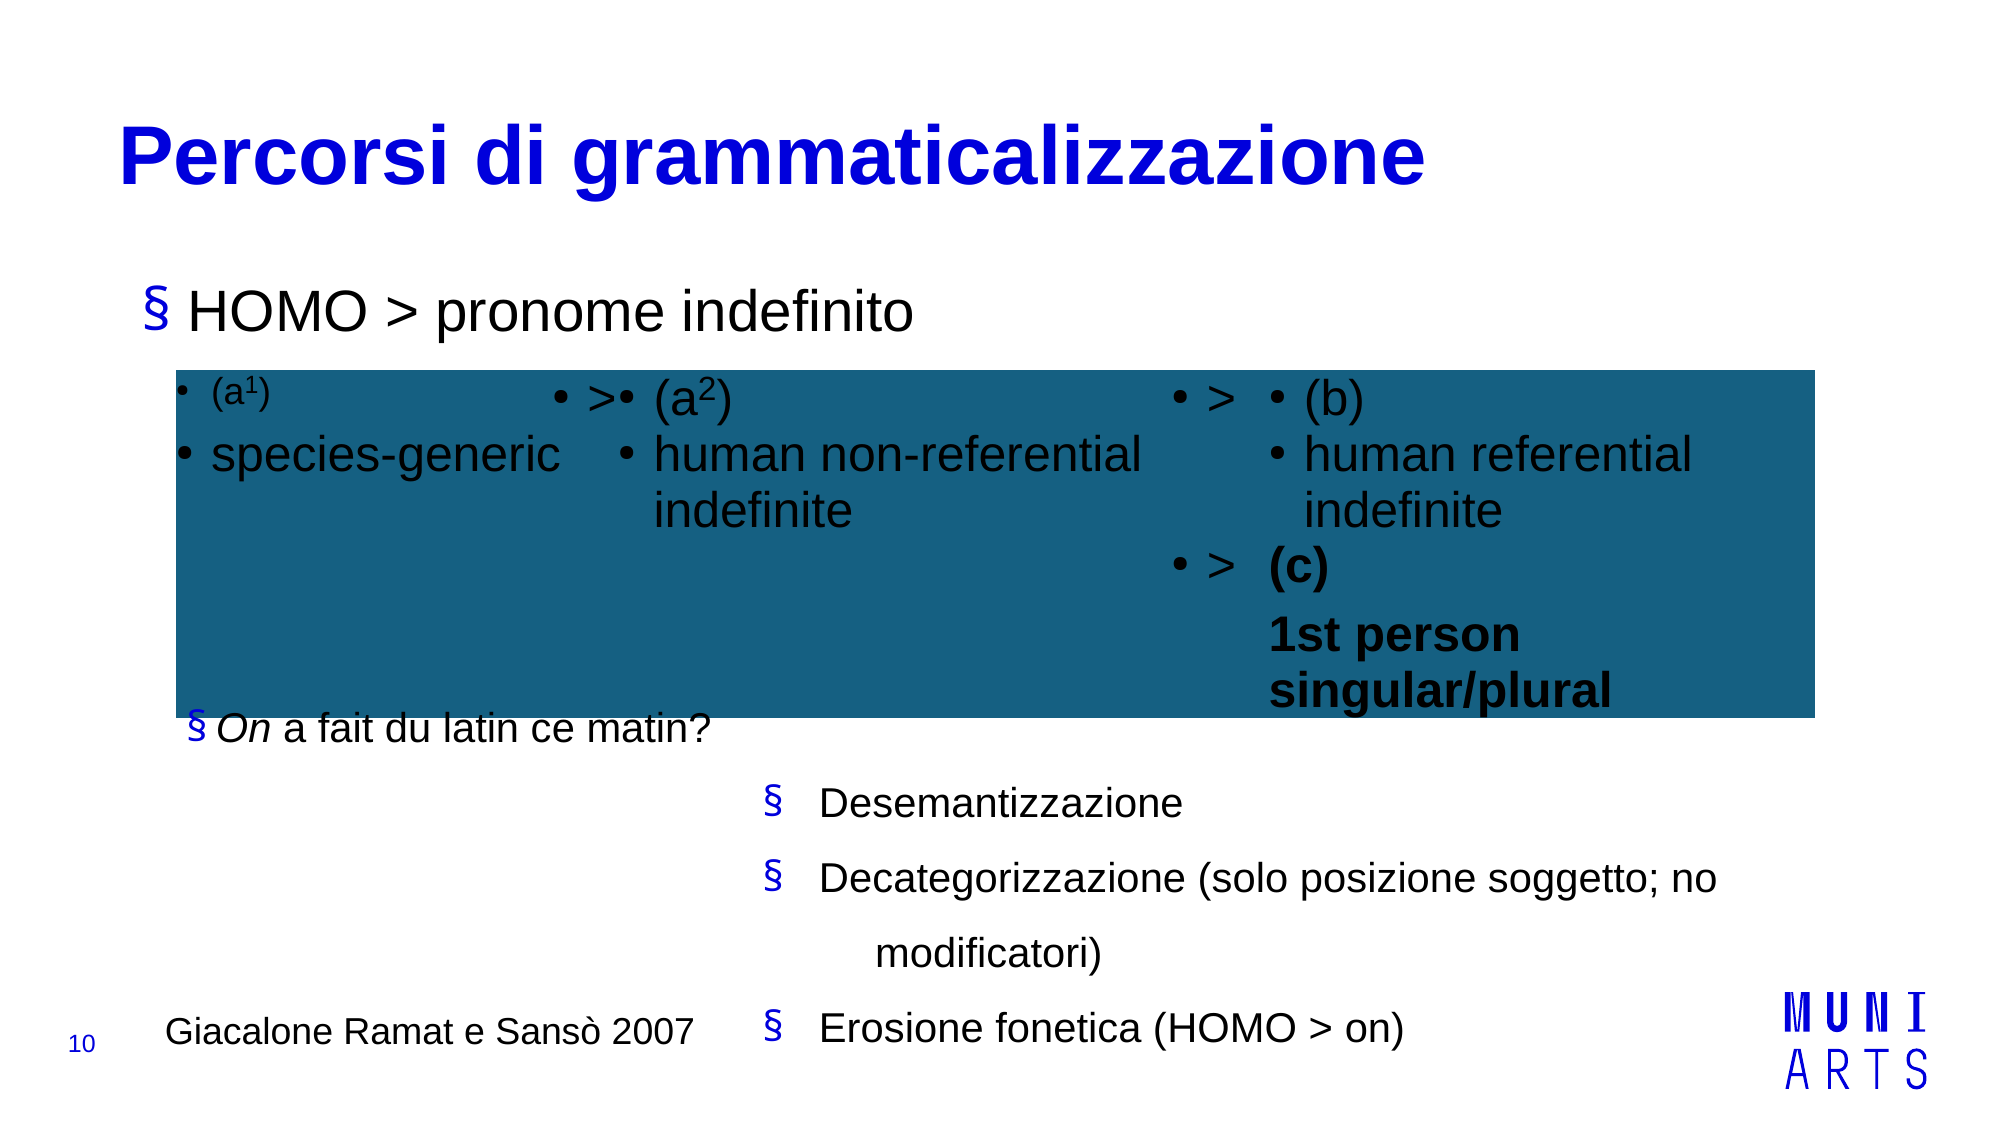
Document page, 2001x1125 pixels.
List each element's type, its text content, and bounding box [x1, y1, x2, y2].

table_cell 1st person singular/plural [1269, 606, 1815, 675]
text_box Giacalone Ramat e Sansò 2007 [142, 976, 2000, 1067]
table_cell > [1172, 538, 1269, 606]
table_cell (c) [1269, 538, 1815, 606]
title Percorsi di grammaticalizzazione [118, 118, 1883, 193]
table_cell human referential indefinite [1269, 426, 1815, 538]
text_box 9 [67, 1021, 110, 1063]
table_header (a1) [176, 370, 552, 426]
table_header > [1172, 370, 1269, 426]
text_box On a fait du latin ce matin? Desemantizzazione Decategorizzazione (solo posizione soggetto; no modificatori) Erosione fonetica (homo > on) [162, 675, 1936, 766]
table_cell species-generic [176, 426, 618, 538]
table_cell [618, 538, 1172, 606]
table_cell [176, 606, 618, 675]
list homo > pronome indefinito [118, 268, 1936, 507]
table_cell [618, 606, 1269, 675]
table_header (a2) [618, 370, 1172, 426]
table_header > [552, 370, 618, 426]
table_cell human non-referential indefinite [618, 426, 1269, 538]
table_header (b) [1269, 370, 1815, 426]
table_cell [176, 538, 618, 606]
